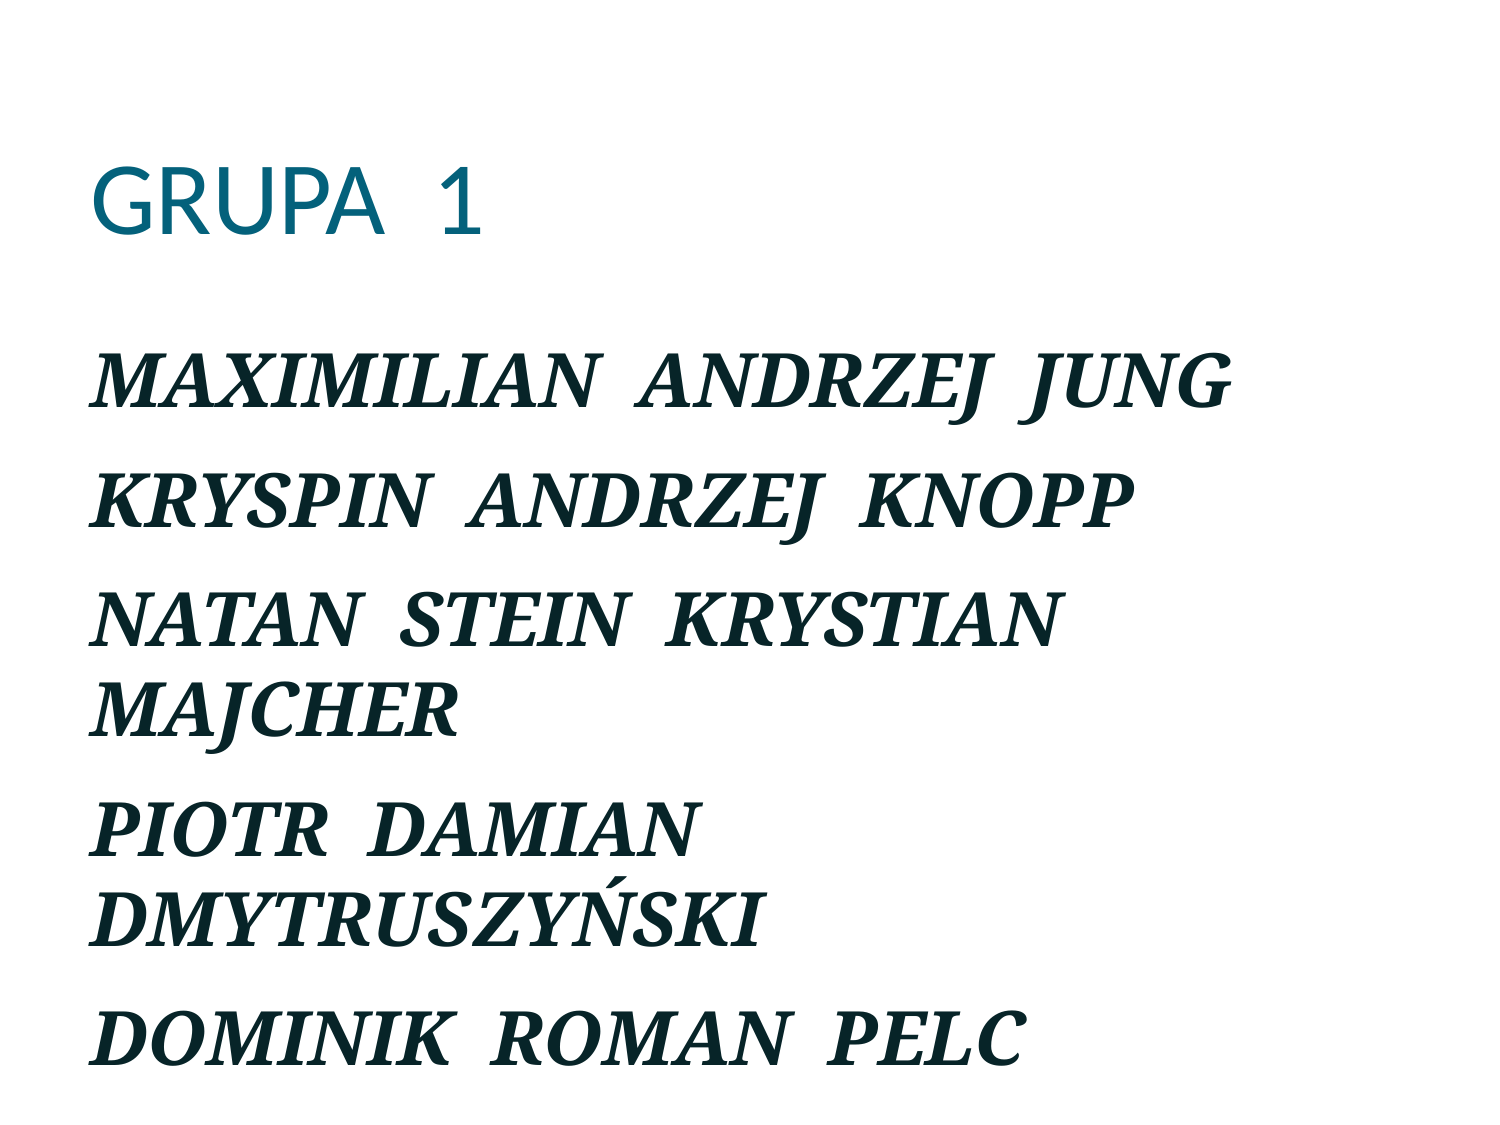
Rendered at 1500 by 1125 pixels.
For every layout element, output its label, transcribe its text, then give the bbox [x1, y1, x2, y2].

title GRUPA 1 [75, 115, 1425, 303]
list MAXIMILIAN ANDRZEJ JUNG KRYSPIN ANDRZEJ KNOPP NATAN STEIN KRYSTIAN MAJCHER PIOTR DAMIAN DMYTRUSZYŃSKI DOMINIK ROMAN PELC [75, 317, 1425, 1083]
